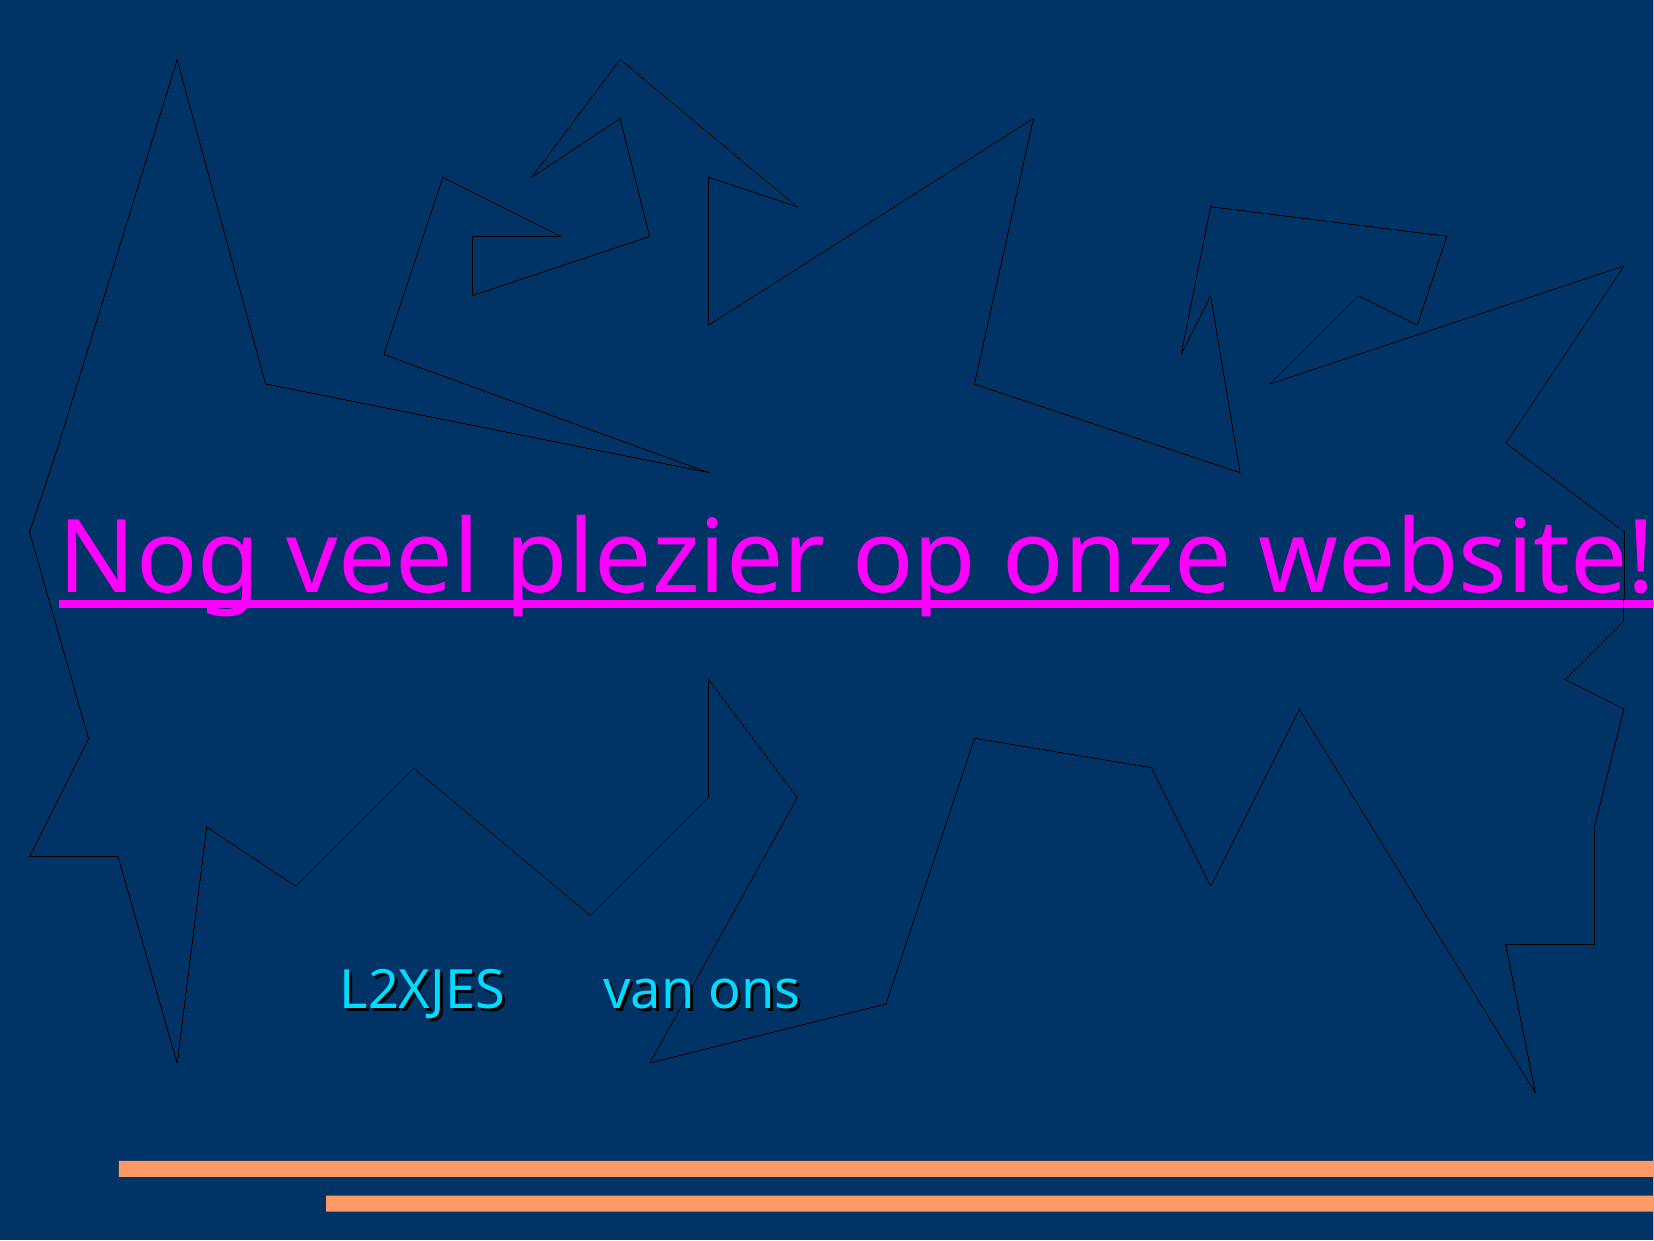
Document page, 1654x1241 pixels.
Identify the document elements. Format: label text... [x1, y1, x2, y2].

text_box L2XJES van ons [324, 943, 815, 1026]
title Nog veel plezier op onze website! [59, 457, 1654, 650]
